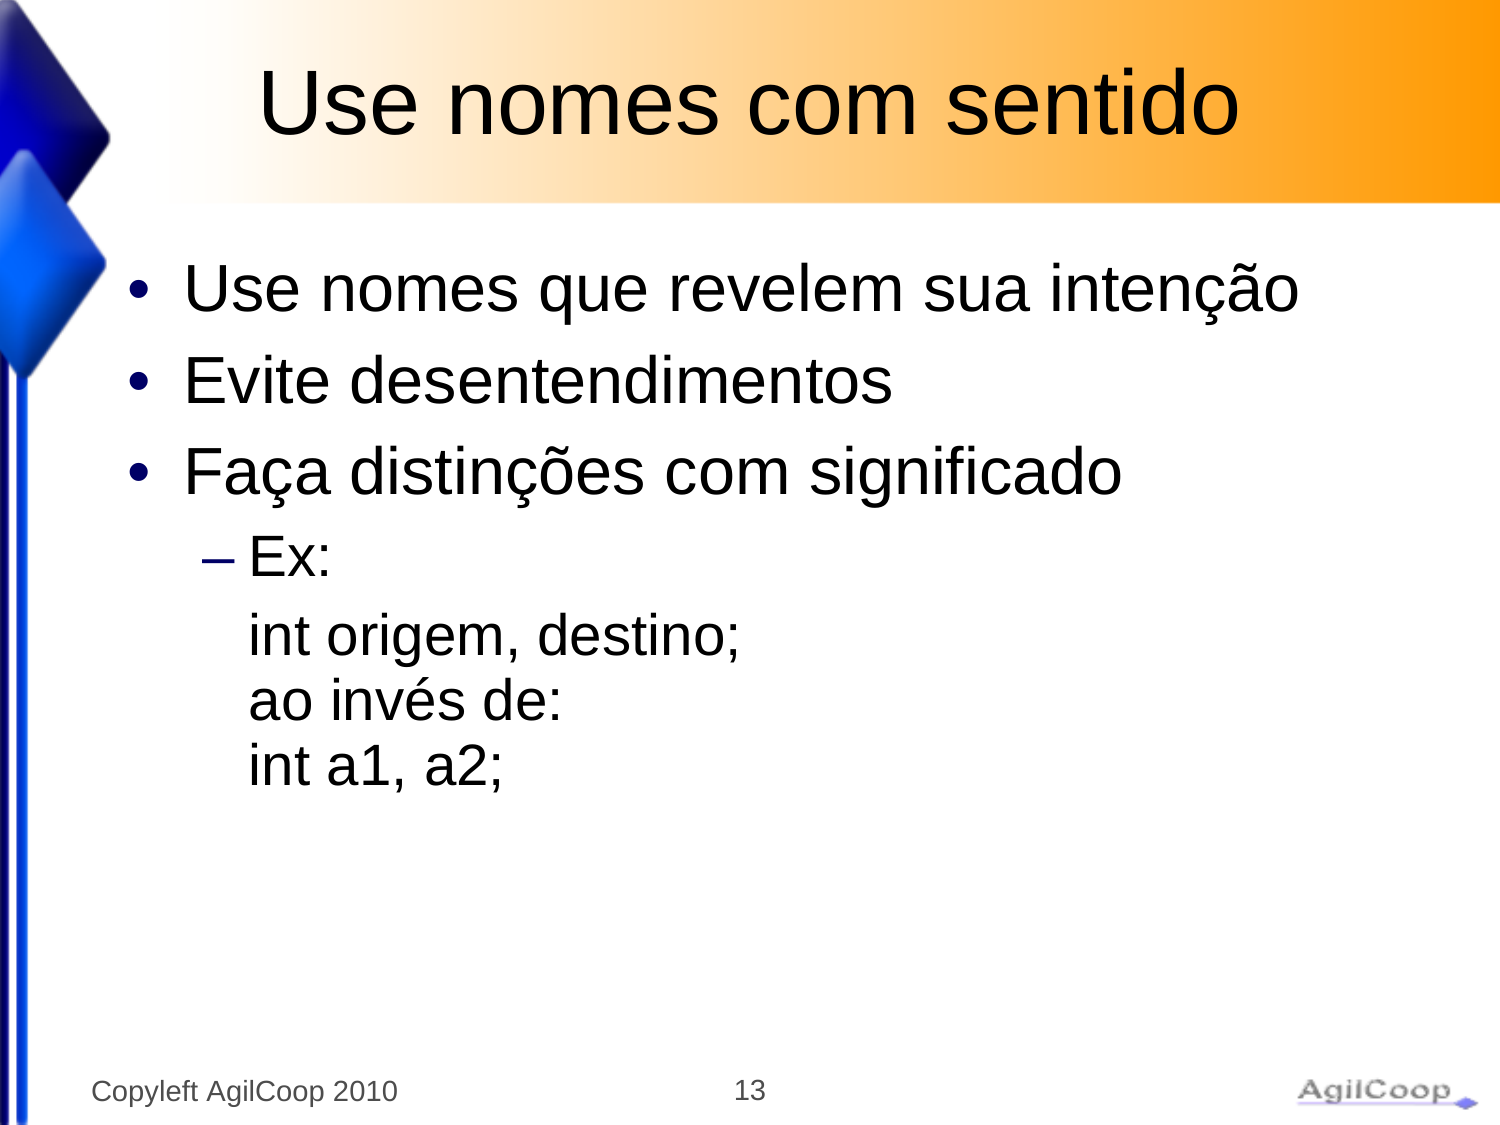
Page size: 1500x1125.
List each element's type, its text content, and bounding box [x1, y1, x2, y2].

list Use nomes que revelem sua intenção Evite desentendimentos Faça distinções com significado Ex: int origem, destino; ao invés de: int a1, a2; [112, 243, 1426, 1006]
picture [0, 0, 1500, 1125]
title Use nomes com sentido [75, 8, 1426, 197]
